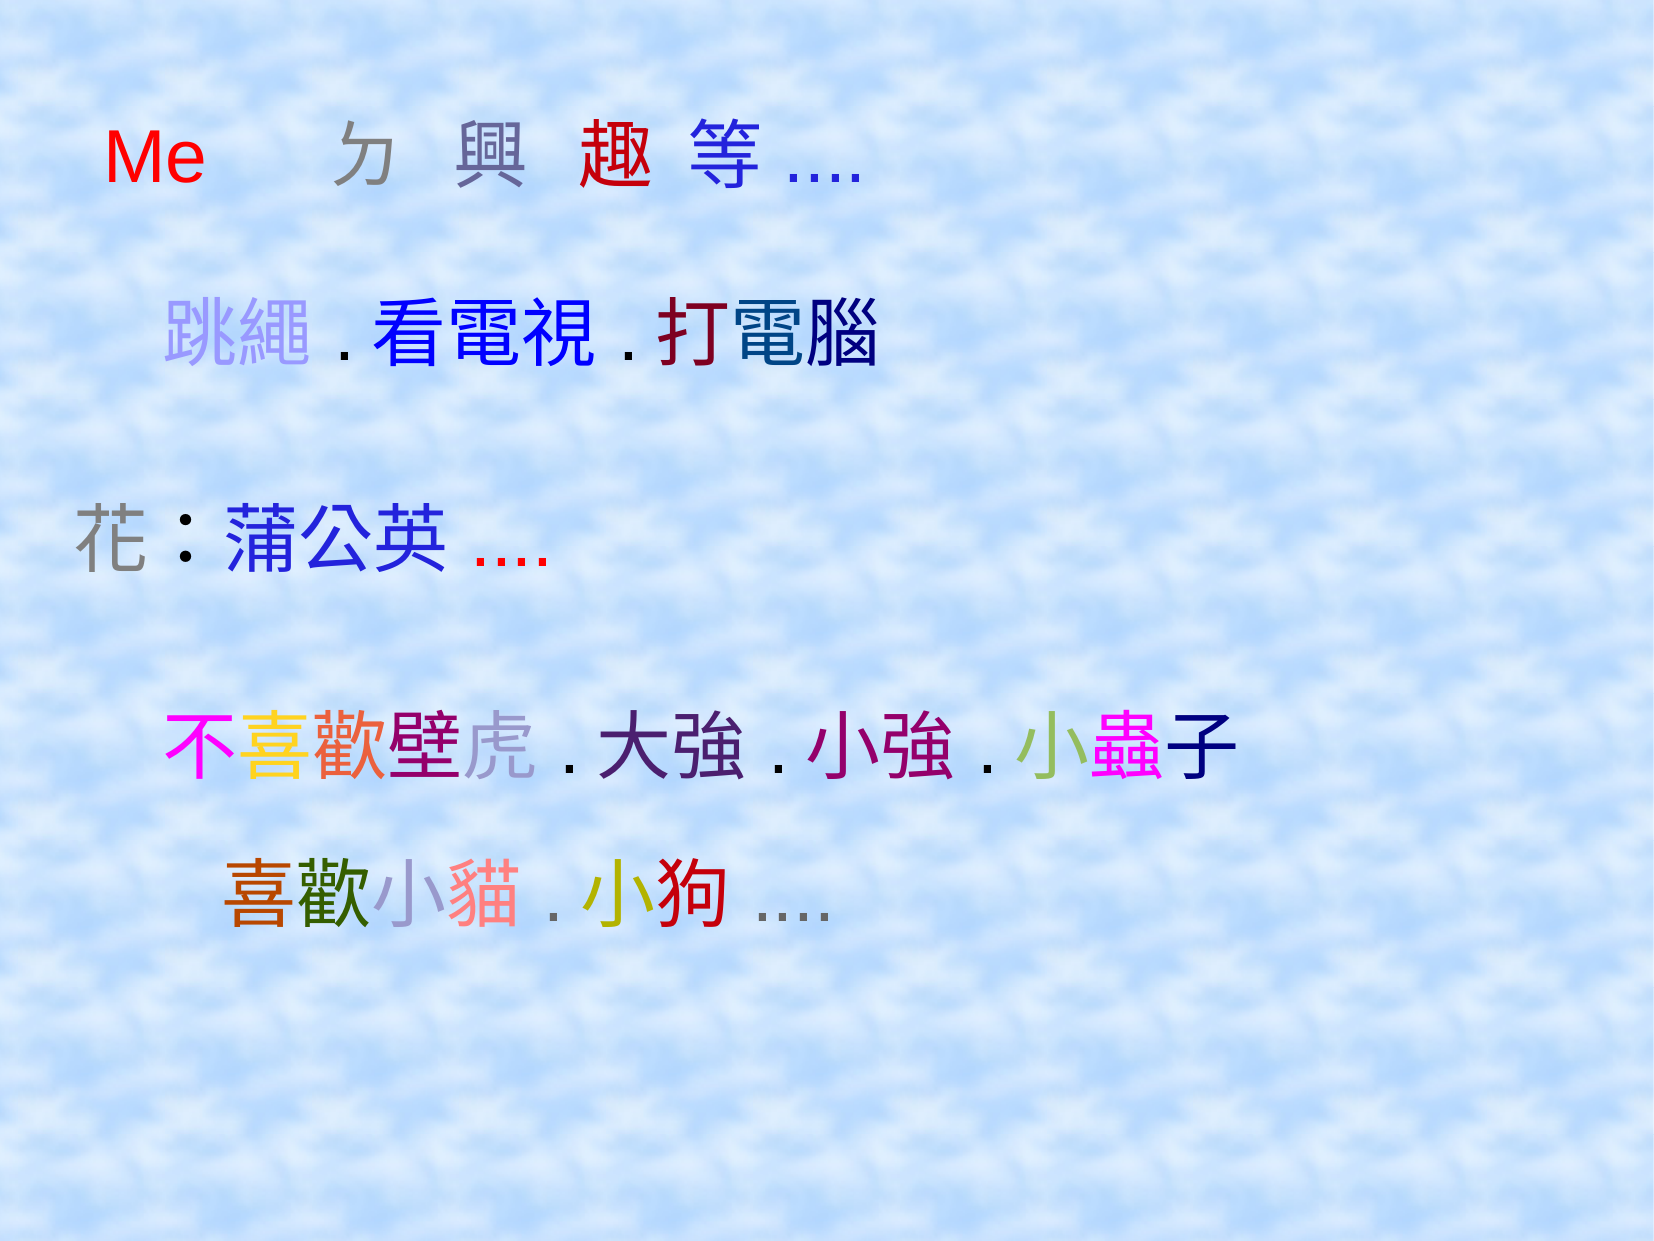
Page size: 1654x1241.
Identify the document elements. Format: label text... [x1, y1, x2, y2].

text_box 花：蒲公英.... [59, 472, 916, 578]
text_box 不喜歡壁虎.大強.小強.小蟲子 [147, 679, 1565, 785]
text_box 跳繩.看電視.打電腦 [147, 265, 1004, 372]
picture [0, 0, 1654, 1241]
text_box 喜歡小貓.小狗.... [206, 826, 1270, 933]
text_box Me ㄉ 興 趣 等.... [88, 88, 1300, 194]
